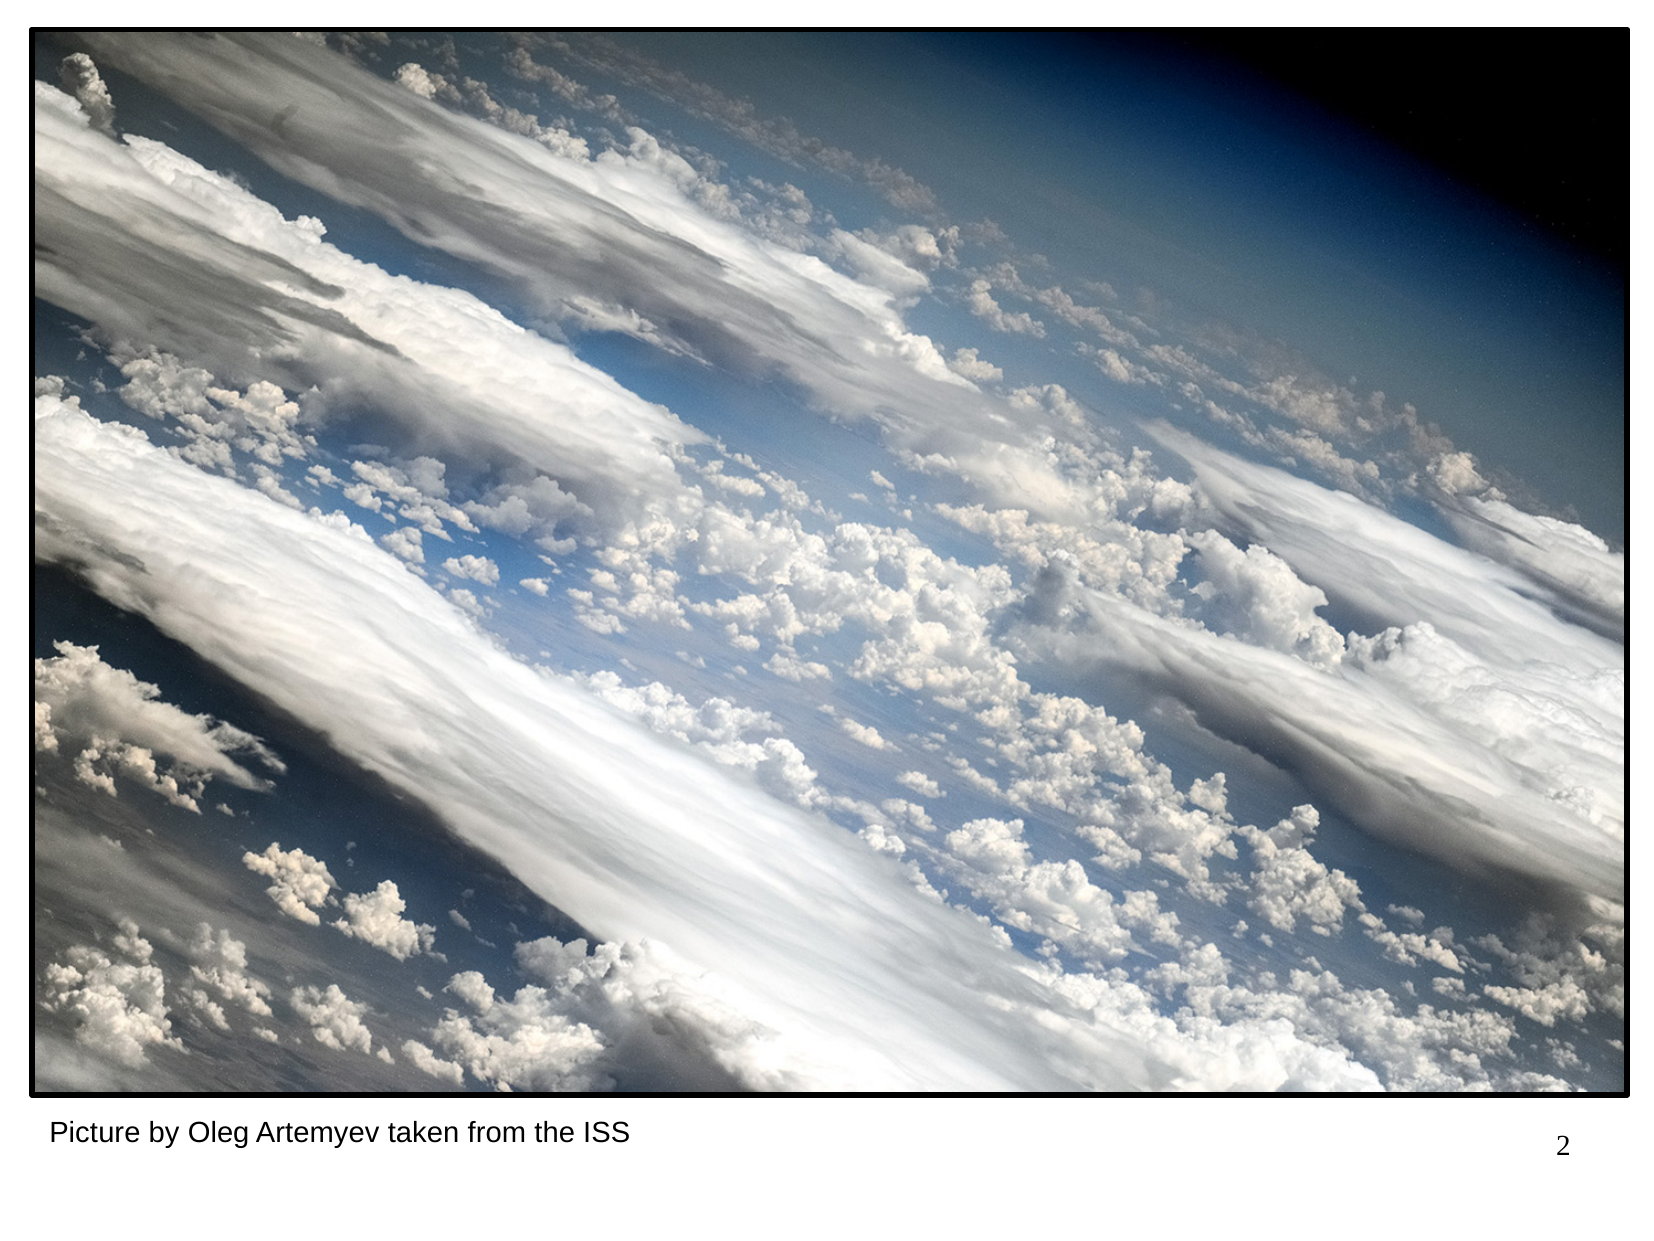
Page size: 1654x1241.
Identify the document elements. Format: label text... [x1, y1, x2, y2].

text_box Picture by Oleg Artemyev taken from the ISS [34, 1108, 647, 1157]
picture [34, 32, 1625, 1092]
